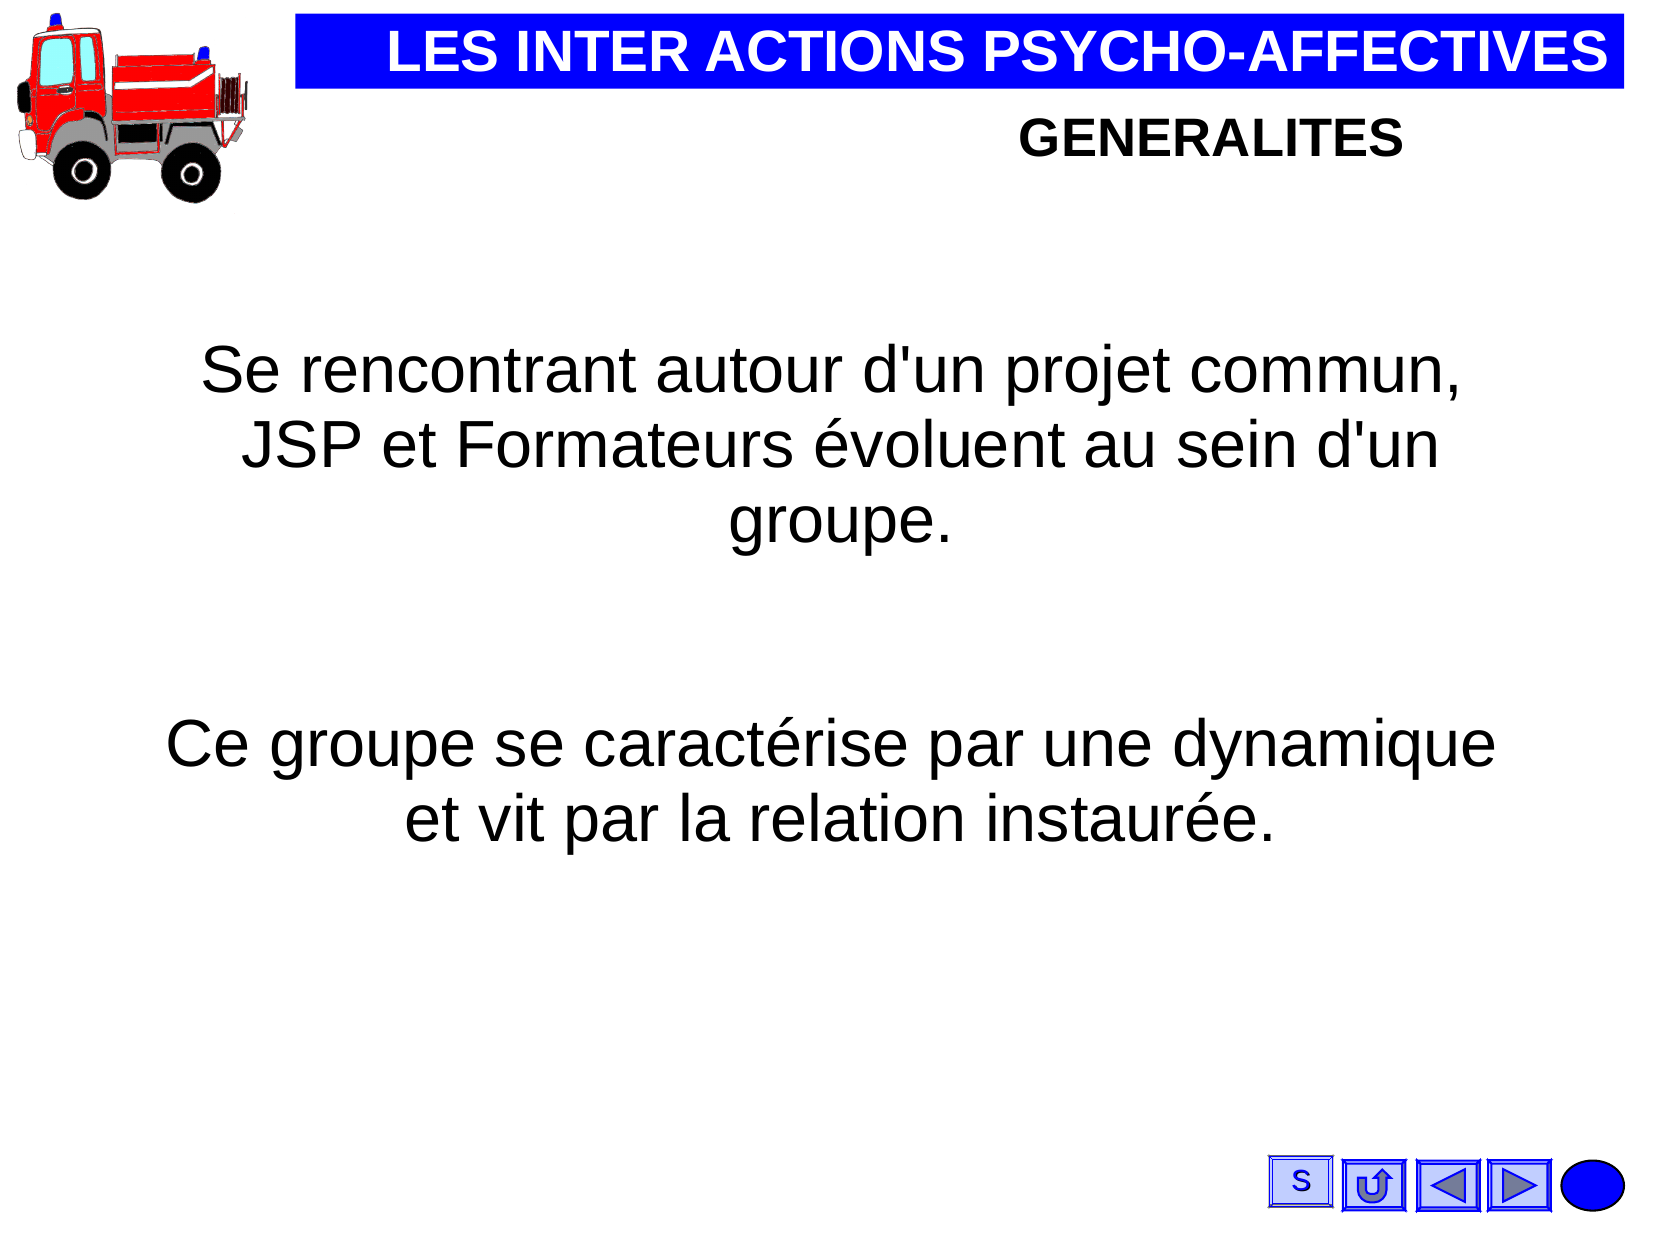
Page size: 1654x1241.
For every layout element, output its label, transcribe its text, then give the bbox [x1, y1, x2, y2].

text_box GENERALITES [1003, 99, 1421, 176]
text_box [206, 1116, 1506, 1182]
text_box [1561, 1160, 1625, 1211]
text_box LES INTER ACTIONS PSYCHO-AFFECTIVES [295, 13, 1625, 89]
text_box Se rencontrant autour d'un projet commun, JSP et Formateurs évoluent au sein d'un groupe. Ce groupe se caractérise par une dynamique et vit par la relation instaurée. [147, 324, 1536, 1116]
picture [8, 8, 257, 216]
